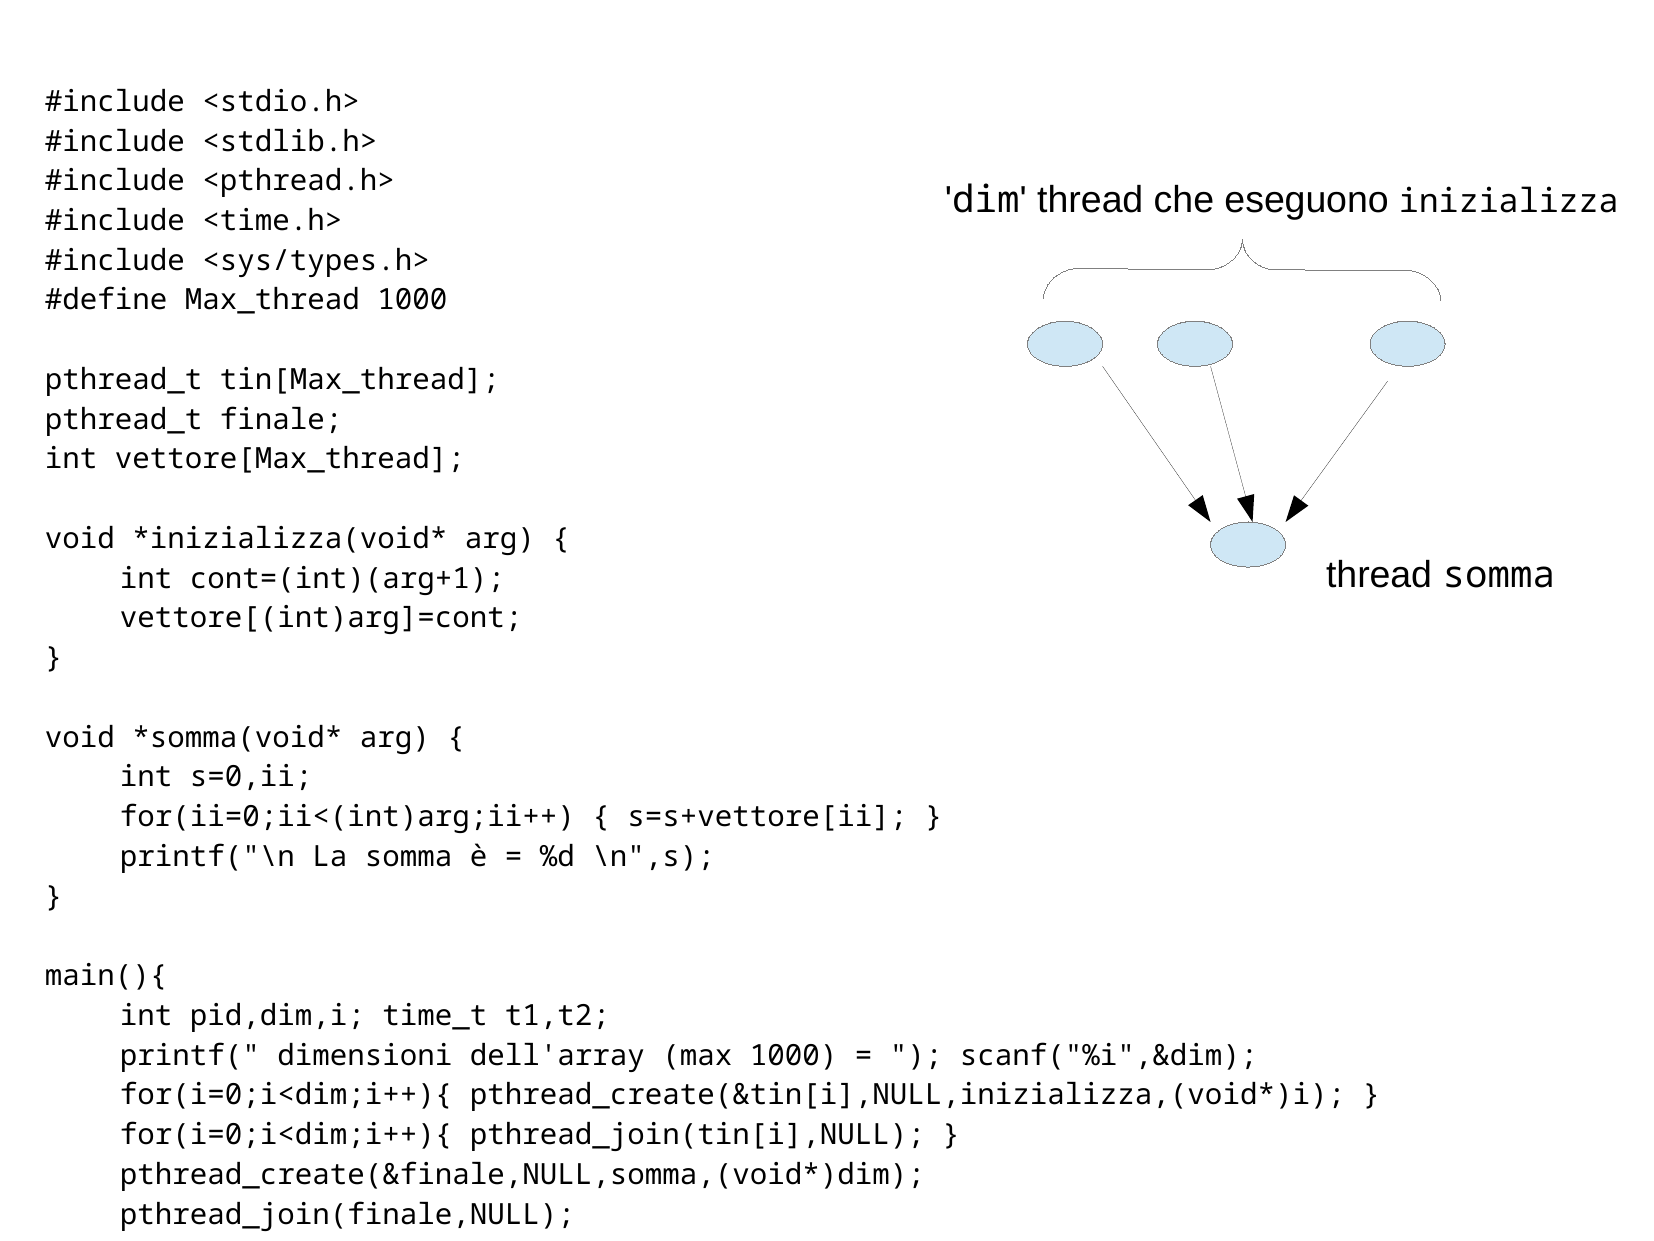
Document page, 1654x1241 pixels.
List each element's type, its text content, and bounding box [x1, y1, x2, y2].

text_box [1370, 321, 1446, 367]
text_box 'dim' thread che eseguono inizializza [930, 165, 1636, 226]
text_box [1157, 321, 1233, 367]
text_box #include <stdio.h> #include <stdlib.h> #include <pthread.h> #include <time.h> #include <sys/types.h> #define Max_thread 1000 pthread_t tin[Max_thread]; pthread_t finale; int vettore[Max_thread]; void *inizializza(void* arg) { int cont=(int)(arg+1); vettore[(int)arg]=cont; } void *somma(void* arg) { int s=0,ii; for(ii=0;ii<(int)arg;ii++) { s=s+vettore[ii]; } printf("\n La somma è = %d \n",s); } main(){ int pid,dim,i; time_t t1,t2; printf(" dimensioni dell'array (max 1000) = "); scanf("%i",&dim); for(i=0;i<dim;i++){ pthread_create(&tin[i],NULL,inizializza,(void*)i); } for(i=0;i<dim;i++){ pthread_join(tin[i],NULL); } pthread_create(&finale,NULL,somma,(void*)dim); pthread_join(finale,NULL); } [30, 72, 1526, 1241]
text_box [1210, 521, 1286, 568]
text_box [1027, 321, 1103, 367]
text_box thread somma [1311, 540, 1654, 601]
